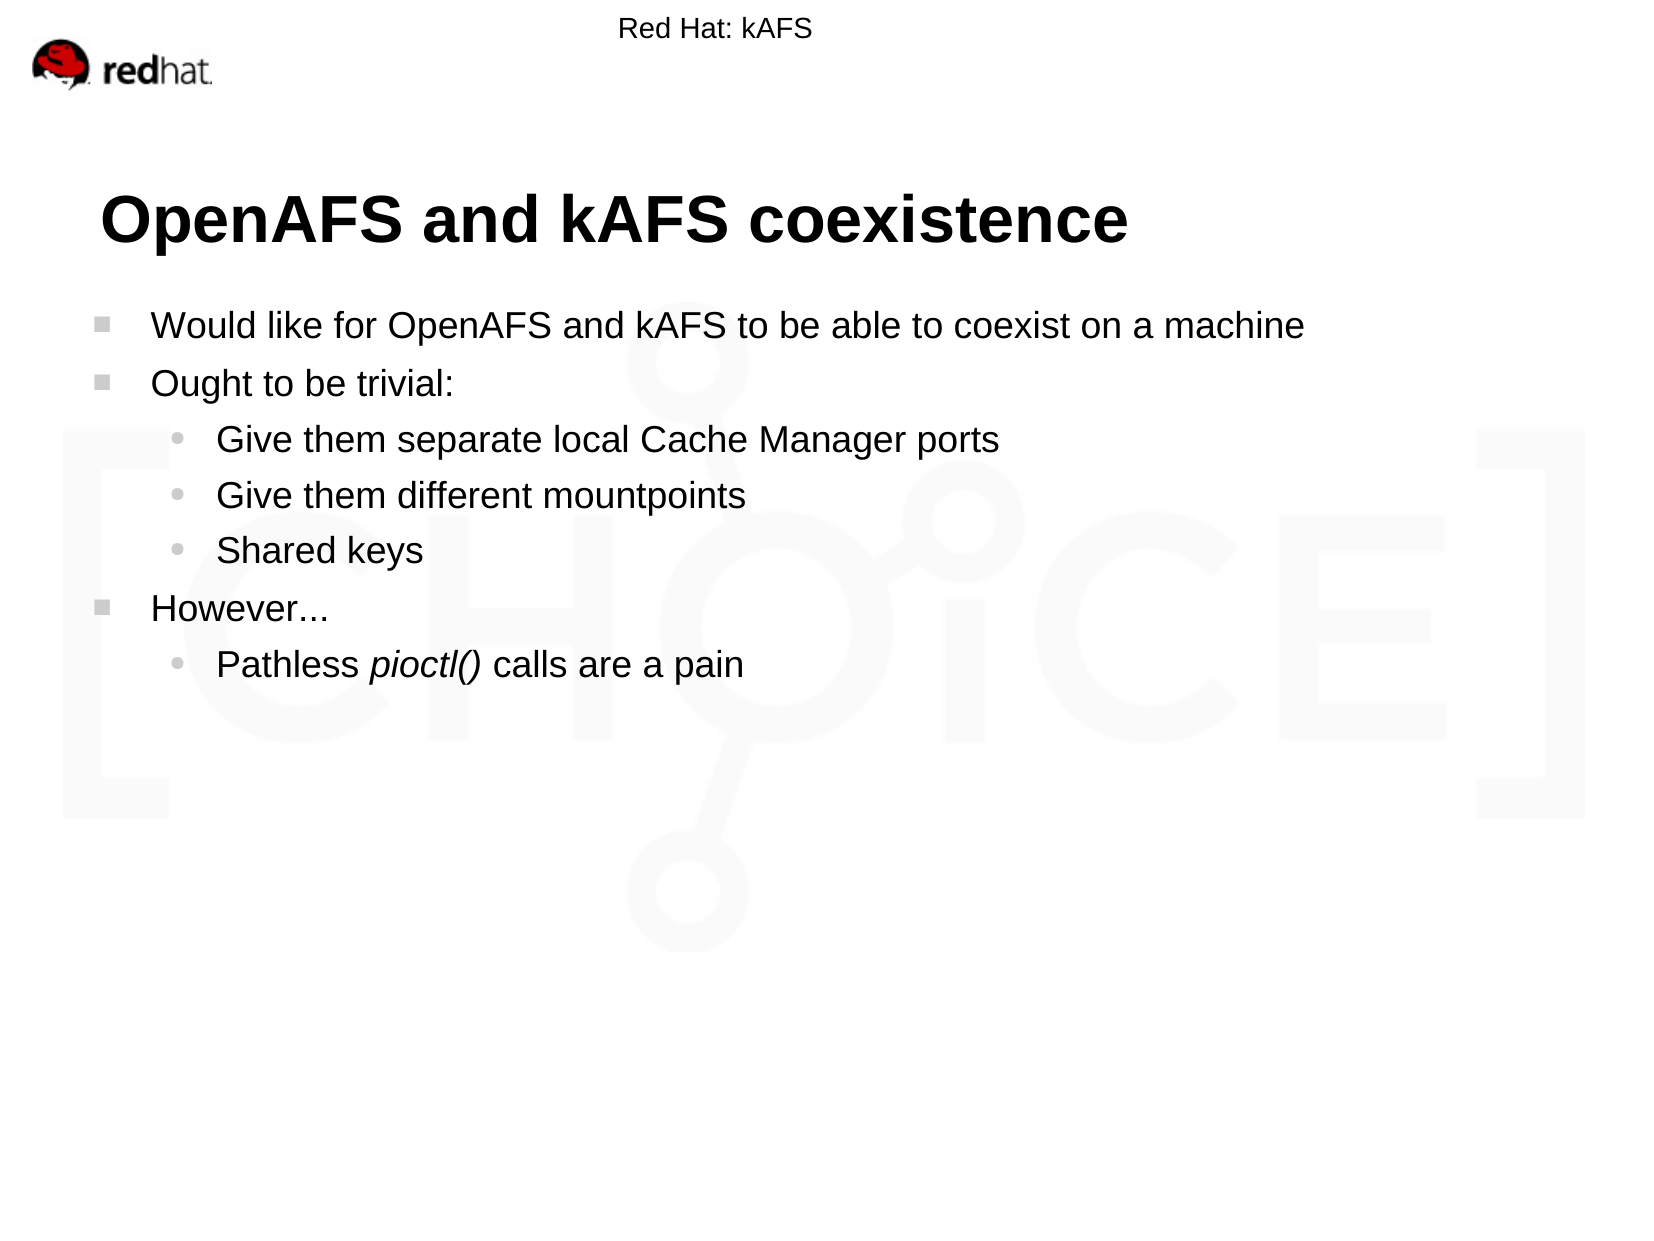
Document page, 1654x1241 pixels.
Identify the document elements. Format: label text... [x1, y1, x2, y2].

title OpenAFS and kAFS coexistence [100, 164, 1506, 275]
picture [63, 302, 1585, 952]
list Would like for OpenAFS and kAFS to be able to coexist on a machine Ought to be trivial: Give them separate local Cache Manager ports Give them different mountpoints Shared keys However... Pathless pioctl() calls are a pain [94, 304, 1500, 1174]
picture [31, 37, 212, 98]
